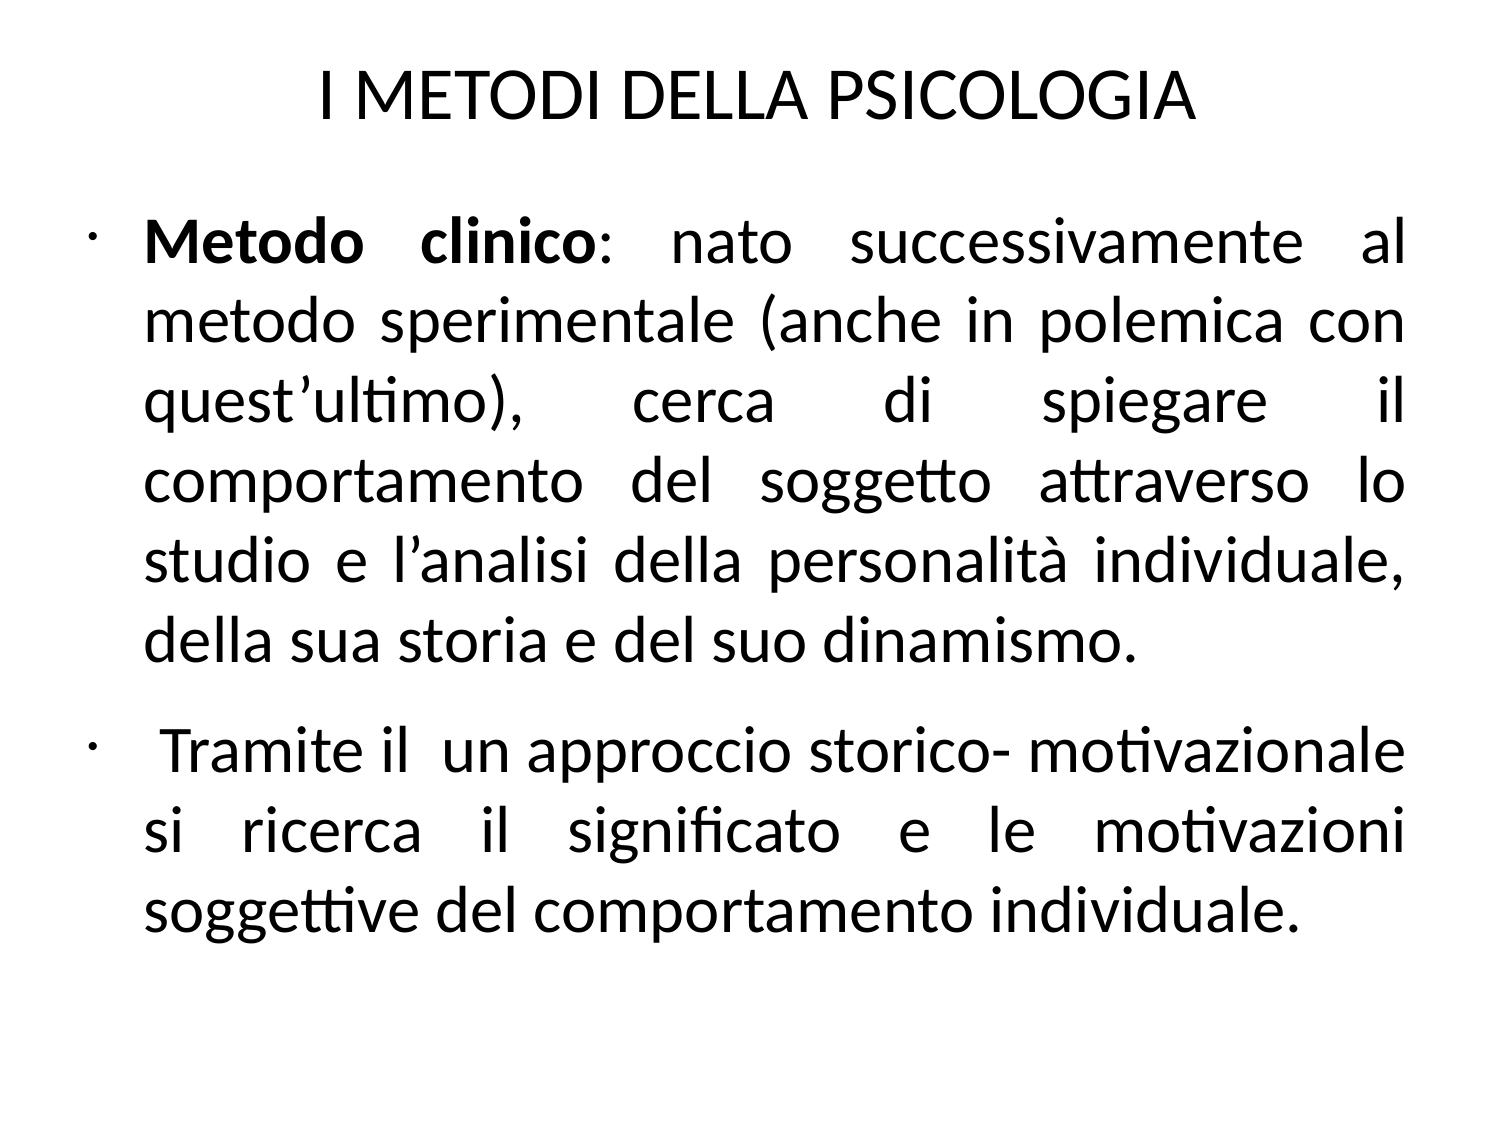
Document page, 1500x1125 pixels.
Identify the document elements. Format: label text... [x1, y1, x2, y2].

title I METODI DELLA PSICOLOGIA [82, 36, 1433, 260]
list Metodo clinico: nato successivamente al metodo sperimentale (anche in polemica con quest’ultimo), cerca di spiegare il comportamento del soggetto attraverso lo studio e l’analisi della personalità individuale, della sua storia e del suo dinamismo. Tramite il un approccio storico- motivazionale si ricerca il significato e le motivazioni soggettive del comportamento individuale. [72, 188, 1423, 1060]
